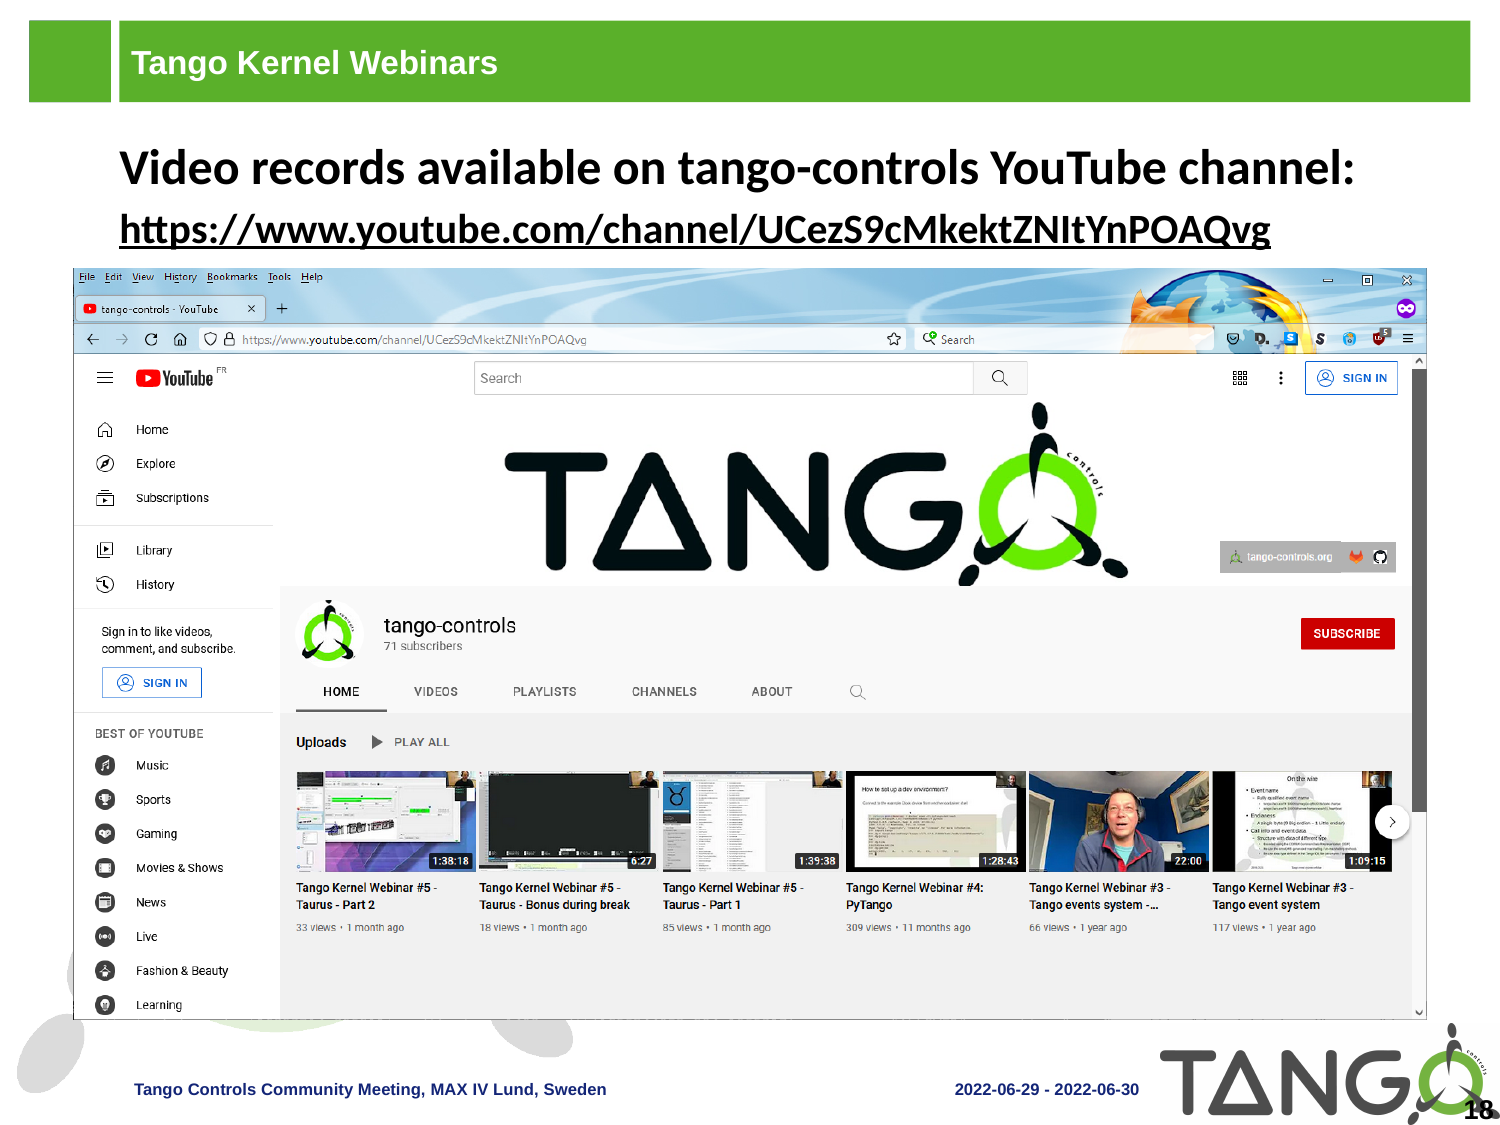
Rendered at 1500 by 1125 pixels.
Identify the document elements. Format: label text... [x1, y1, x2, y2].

list Video records available on tango-controls YouTube channel: https://www.youtube.com/channel/UCezS9cMkektZNItYnPOAQvg [119, 125, 1471, 294]
slide_number <number> [1403, 1038, 1494, 1125]
picture [17, 268, 1427, 1093]
title Tango Kernel Webinars [119, 20, 1471, 103]
picture [1160, 1023, 1500, 1125]
